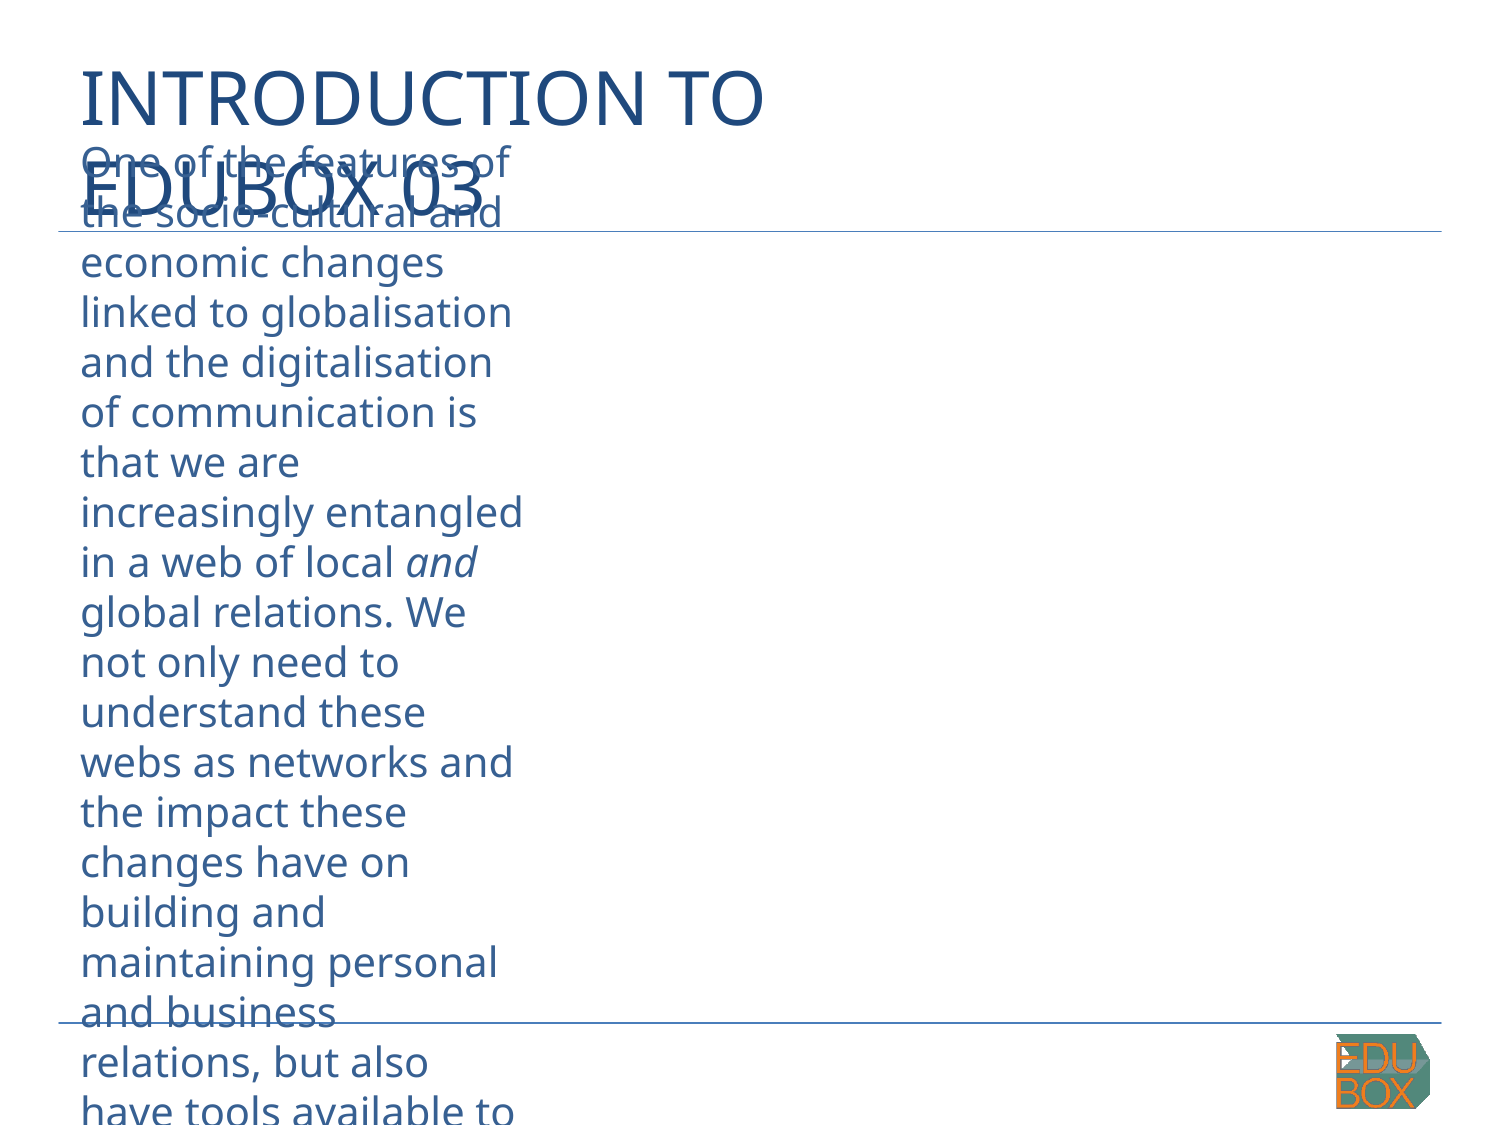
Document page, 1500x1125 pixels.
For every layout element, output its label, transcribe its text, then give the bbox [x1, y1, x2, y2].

picture [1328, 1028, 1437, 1114]
title INTRODUCTION TO EDUBOX 03 [64, 42, 1282, 153]
list One of the features of the socio-cultural and economic changes linked to globalisation and the digitalisation of communication is that we are increasingly entangled in a web of local and global relations. We not only need to understand these webs as networks and the impact these changes have on building and maintaining personal and business relations, but also have tools available to analyse and enhance these relationships both locally and globally. Against this background, this EduBox introduces a network approach to the study of social relations and provides students with the basic principles of network analysis and net mapping. This EduBox thus enables students to make well-founded suggestions for interventions and decisions within networks, based on an appraisal of their complex structures and the relationships between the various network actors. [75, 255, 1426, 1046]
